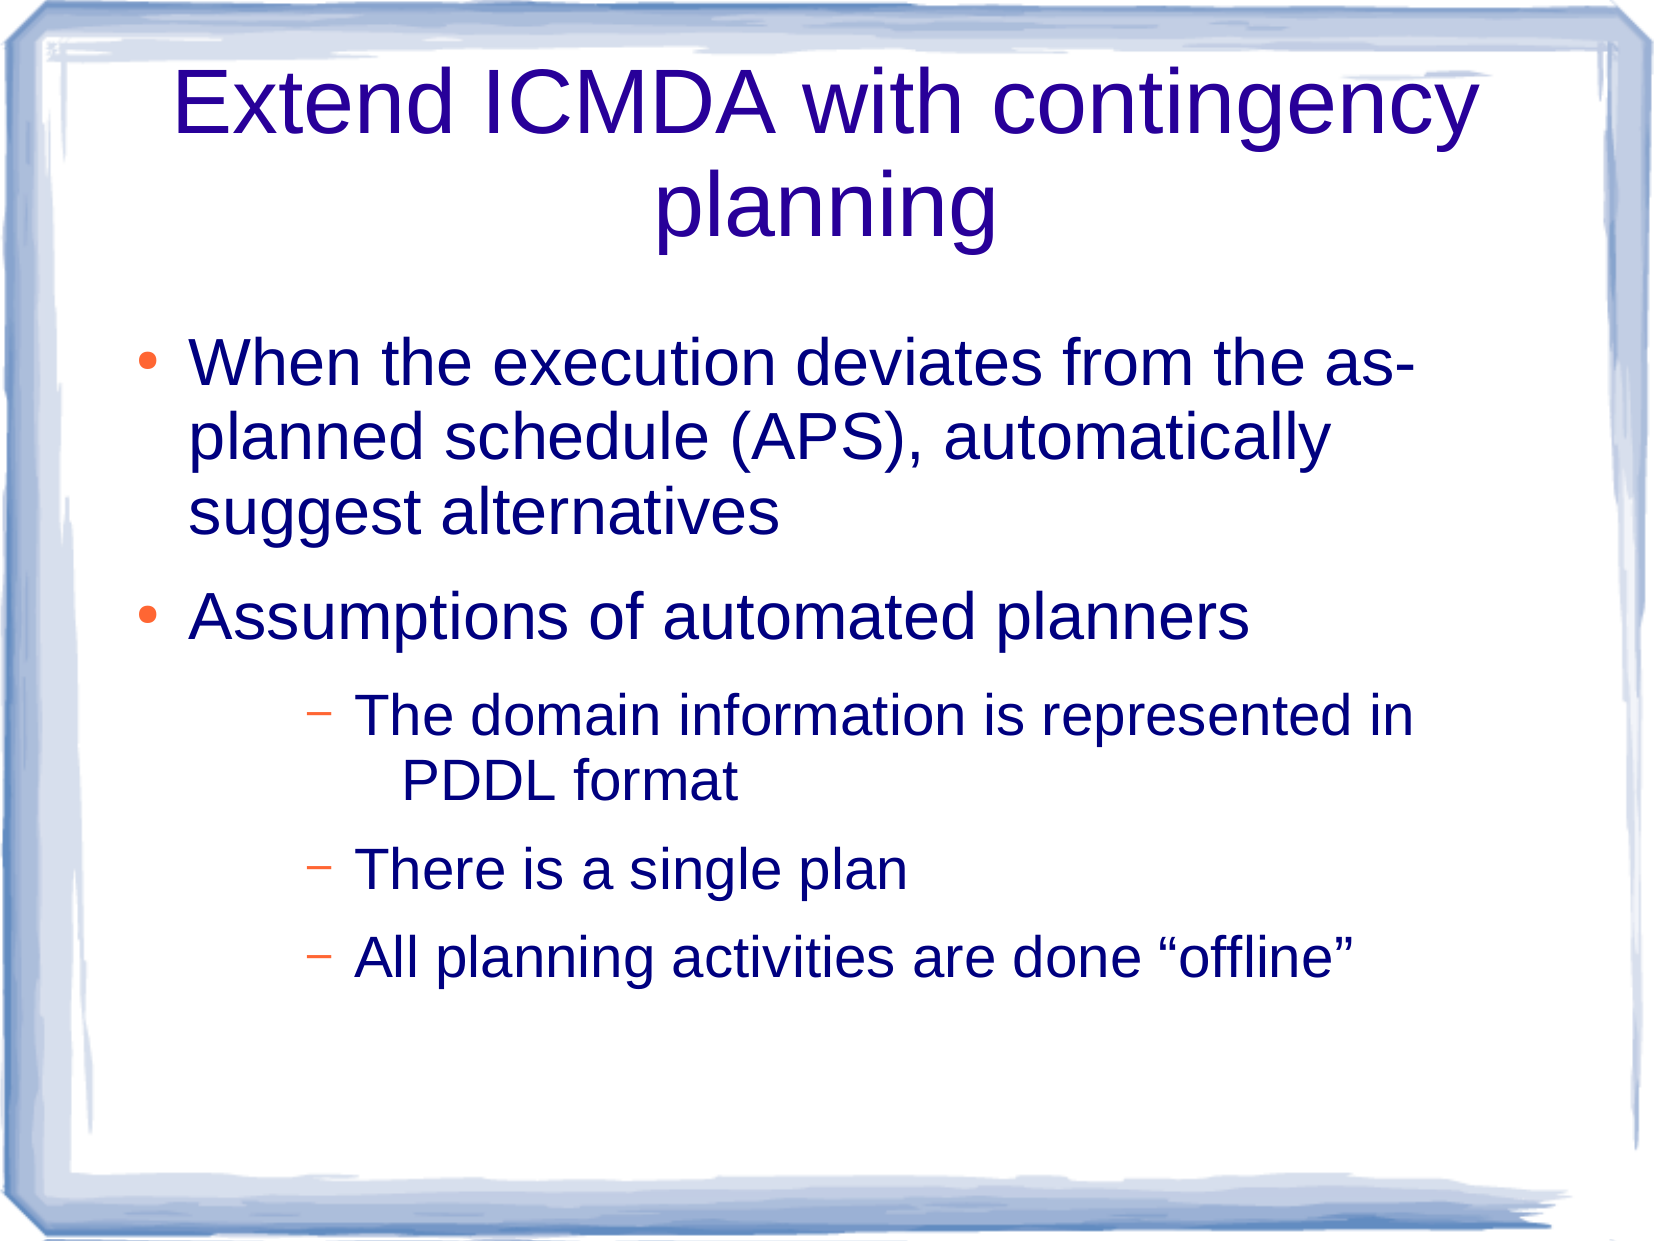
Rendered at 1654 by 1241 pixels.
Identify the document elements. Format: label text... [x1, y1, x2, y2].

title Extend ICMDA with contingency planning [82, 50, 1571, 256]
picture [0, 0, 1654, 1241]
list When the execution deviates from the as-planned schedule (APS), automatically suggest alternatives Assumptions of automated planners The domain information is represented in PDDL format There is a single plan All planning activities are done “offline” [118, 324, 1571, 991]
